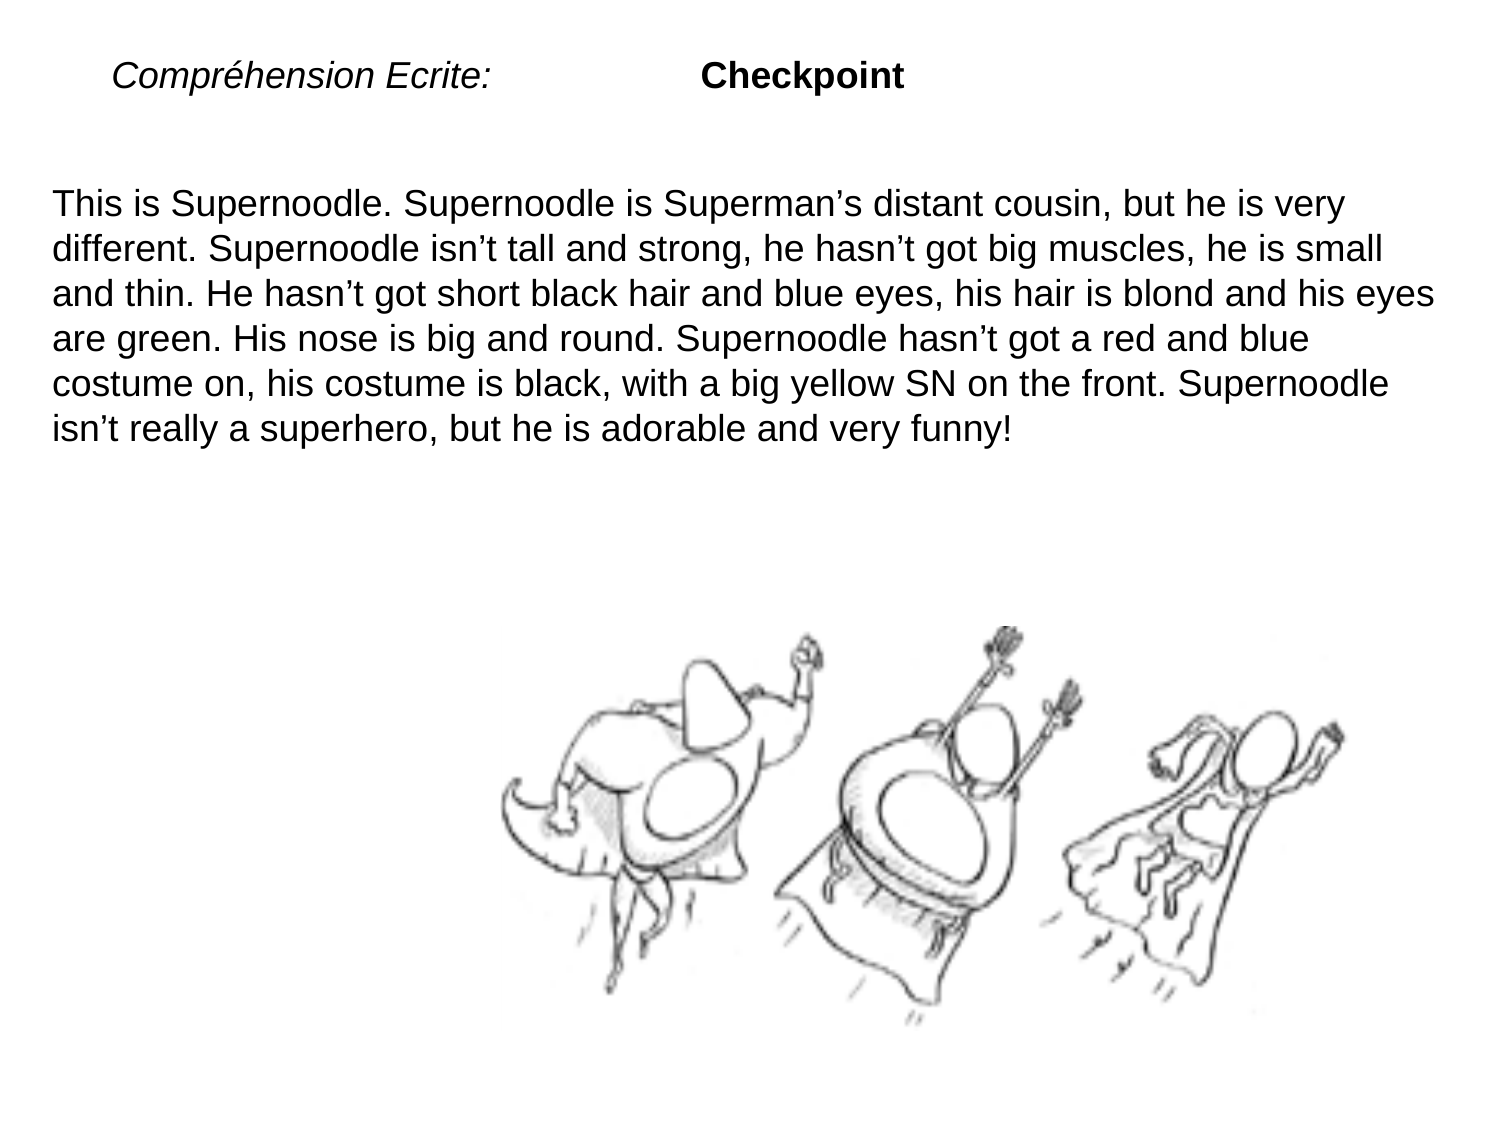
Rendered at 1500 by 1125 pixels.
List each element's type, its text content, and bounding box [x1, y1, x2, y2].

text_box Compréhension Ecrite: Checkpoint [85, 43, 920, 104]
picture [500, 626, 1356, 1035]
text_box This is Supernoodle. Supernoodle is Superman’s distant cousin, but he is very different. Supernoodle isn’t tall and strong, he hasn’t got big muscles, he is small and thin. He hasn’t got short black hair and blue eyes, his hair is blond and his eyes are green. His nose is big and round. Supernoodle hasn’t got a red and blue costume on, his costume is black, with a big yellow SN on the front. Supernoodle isn’t really a superhero, but he is adorable and very funny! [37, 127, 1459, 502]
